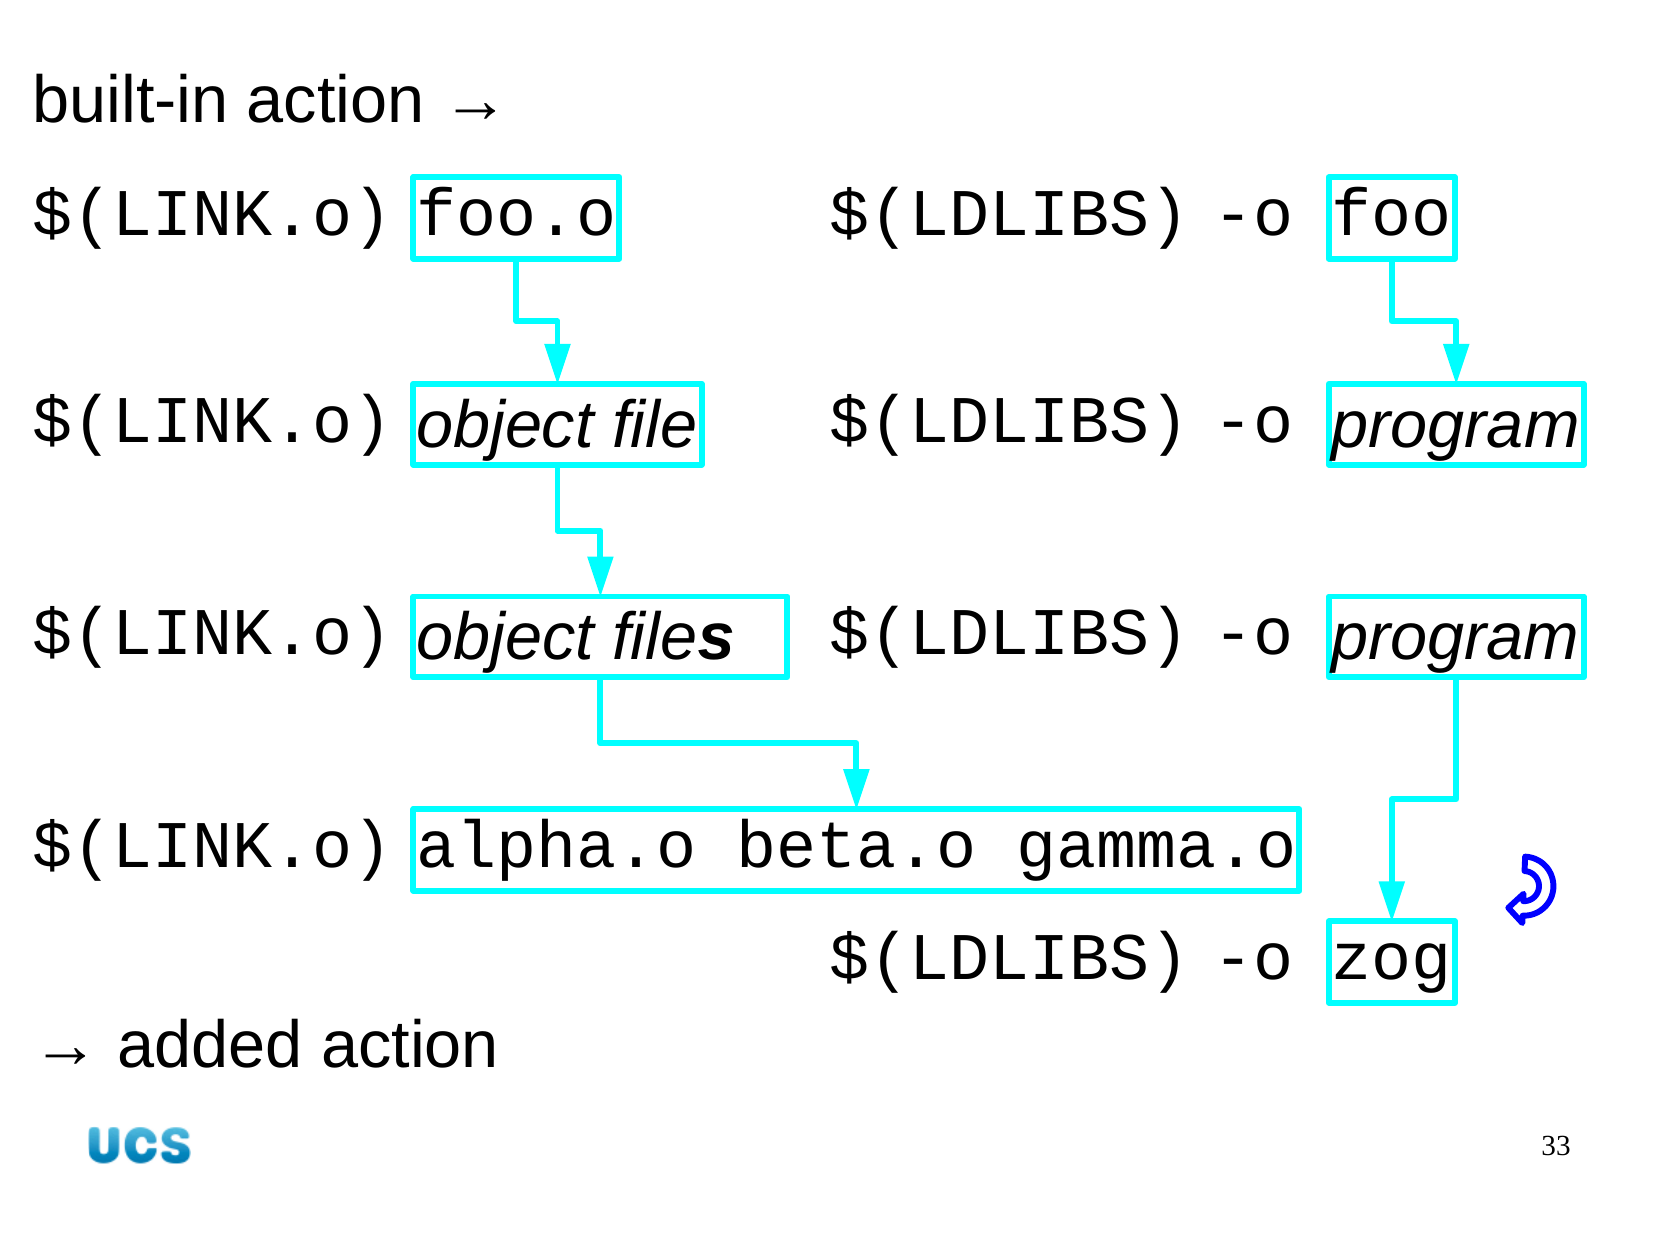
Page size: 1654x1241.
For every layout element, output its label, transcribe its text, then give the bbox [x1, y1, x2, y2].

text_box -o [1210, 177, 1297, 259]
text_box $(LDLIBS) [826, 921, 1193, 1003]
text_box program [1328, 596, 1584, 678]
text_box zog [1328, 921, 1455, 1003]
text_box -o [1210, 921, 1297, 1003]
text_box -o [1210, 596, 1297, 678]
text_box program [1328, 383, 1584, 465]
text_box object files [413, 596, 788, 678]
text_box foo [1328, 177, 1455, 259]
text_box $(LINK.o) [29, 383, 396, 466]
text_box $(LDLIBS) [826, 596, 1193, 678]
picture [88, 1126, 191, 1165]
text_box $(LINK.o) [29, 177, 396, 259]
text_box foo.o [413, 177, 620, 259]
text_box built-in action → [29, 59, 515, 140]
text_box → added action [29, 1003, 505, 1085]
text_box -o [1210, 383, 1297, 466]
text_box $(LINK.o) [29, 809, 396, 891]
text_box $(LINK.o) [29, 596, 396, 678]
text_box $(LDLIBS) [826, 383, 1193, 466]
text_box alpha.o beta.o gamma.o [413, 809, 1300, 891]
text_box $(LDLIBS) [826, 177, 1193, 259]
text_box object file [413, 383, 702, 465]
